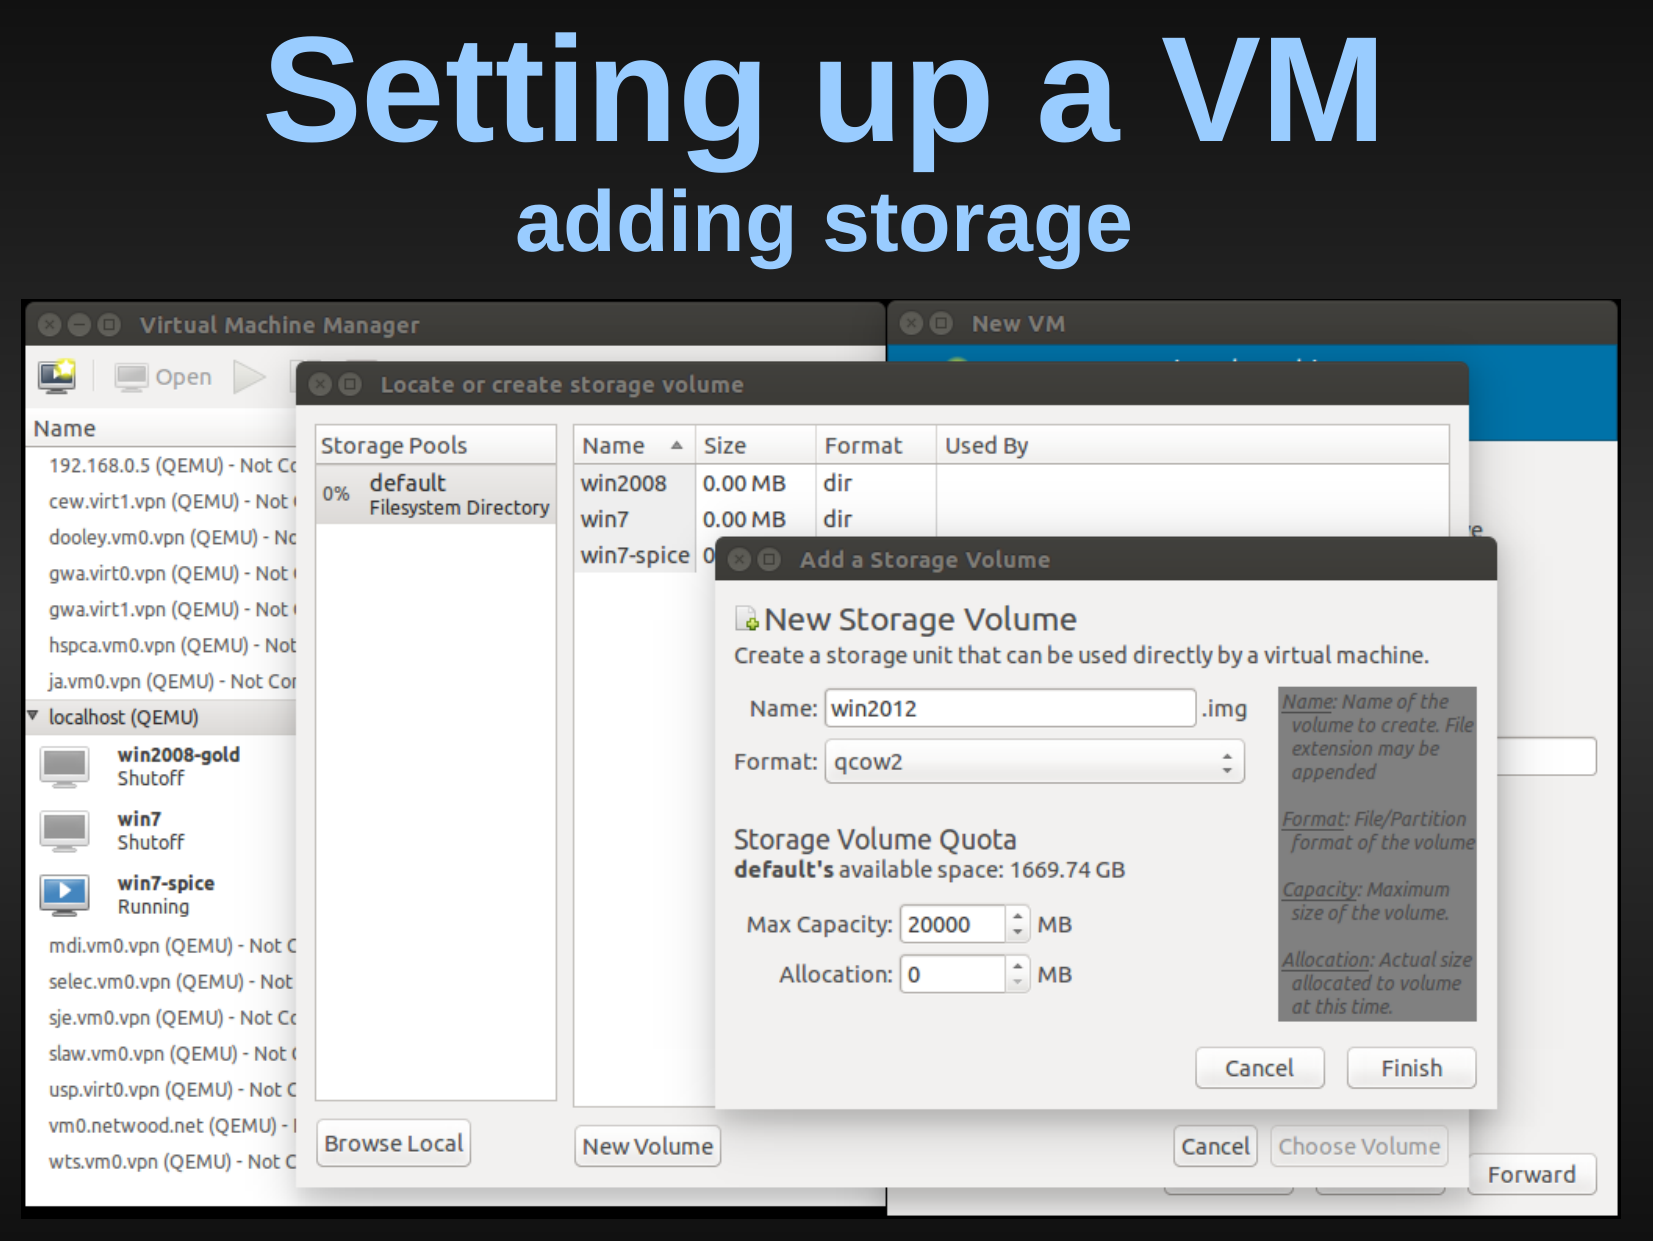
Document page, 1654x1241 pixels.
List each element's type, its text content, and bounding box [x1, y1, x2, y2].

title [15, 275, 1636, 1201]
title Setting up a VM adding storage [0, 5, 1651, 271]
picture [21, 299, 1621, 1219]
